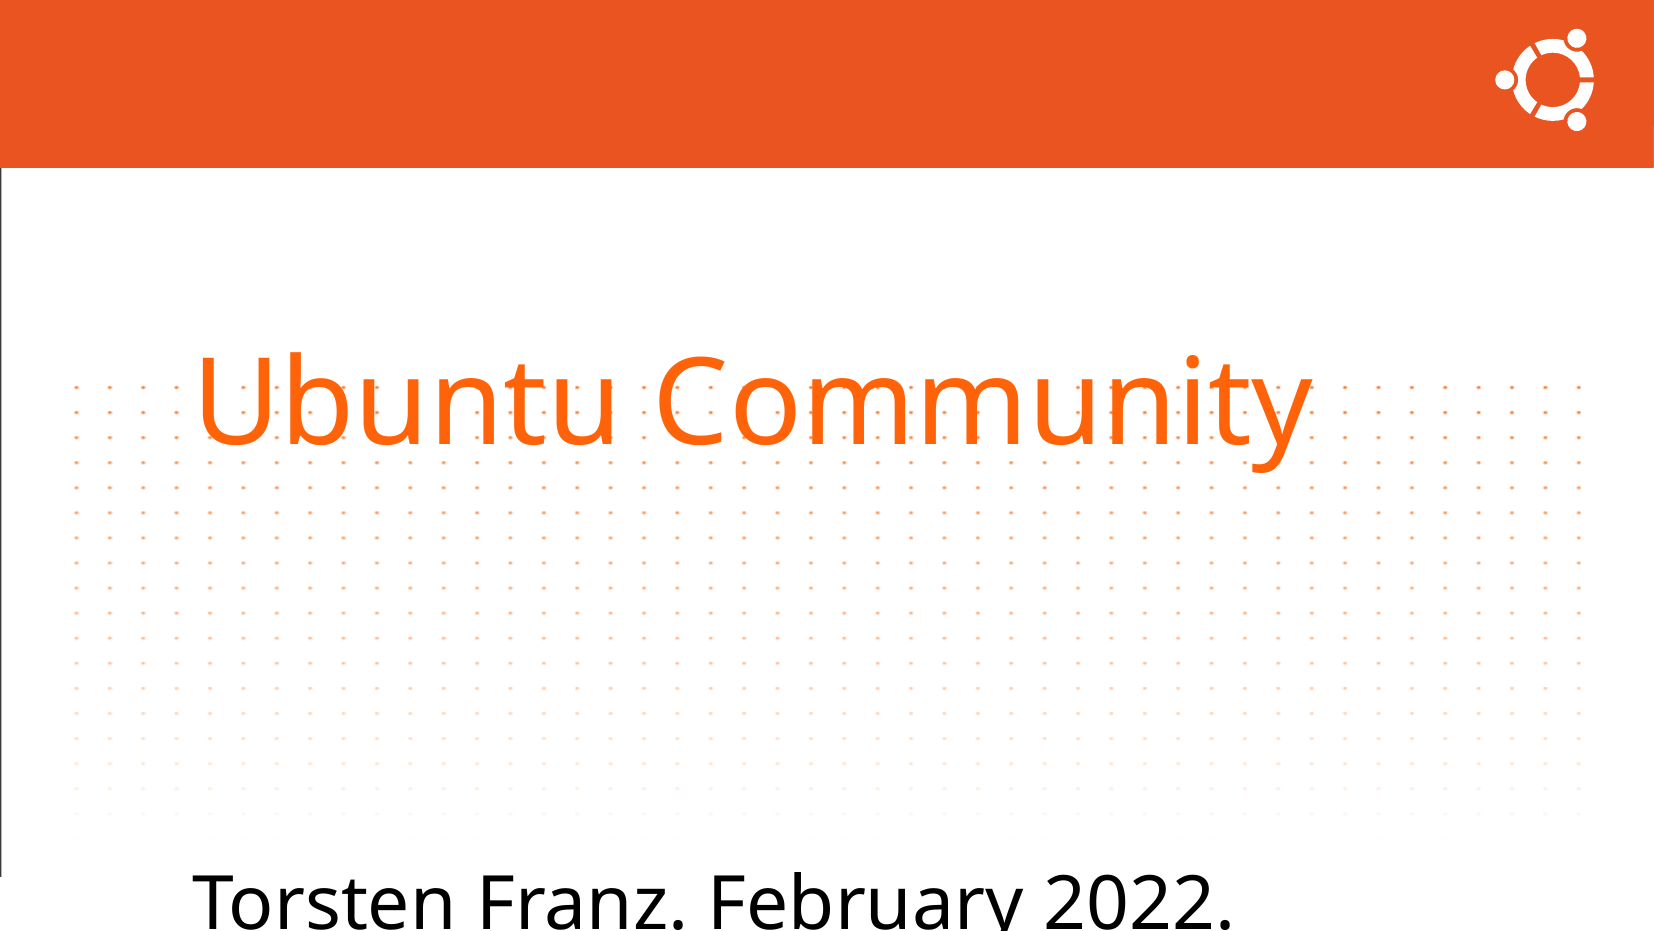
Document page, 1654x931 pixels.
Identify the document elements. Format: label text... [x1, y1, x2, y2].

text_box Ubuntu Community Torsten Franz. February 2022. [177, 308, 1448, 853]
picture [0, 0, 1654, 877]
